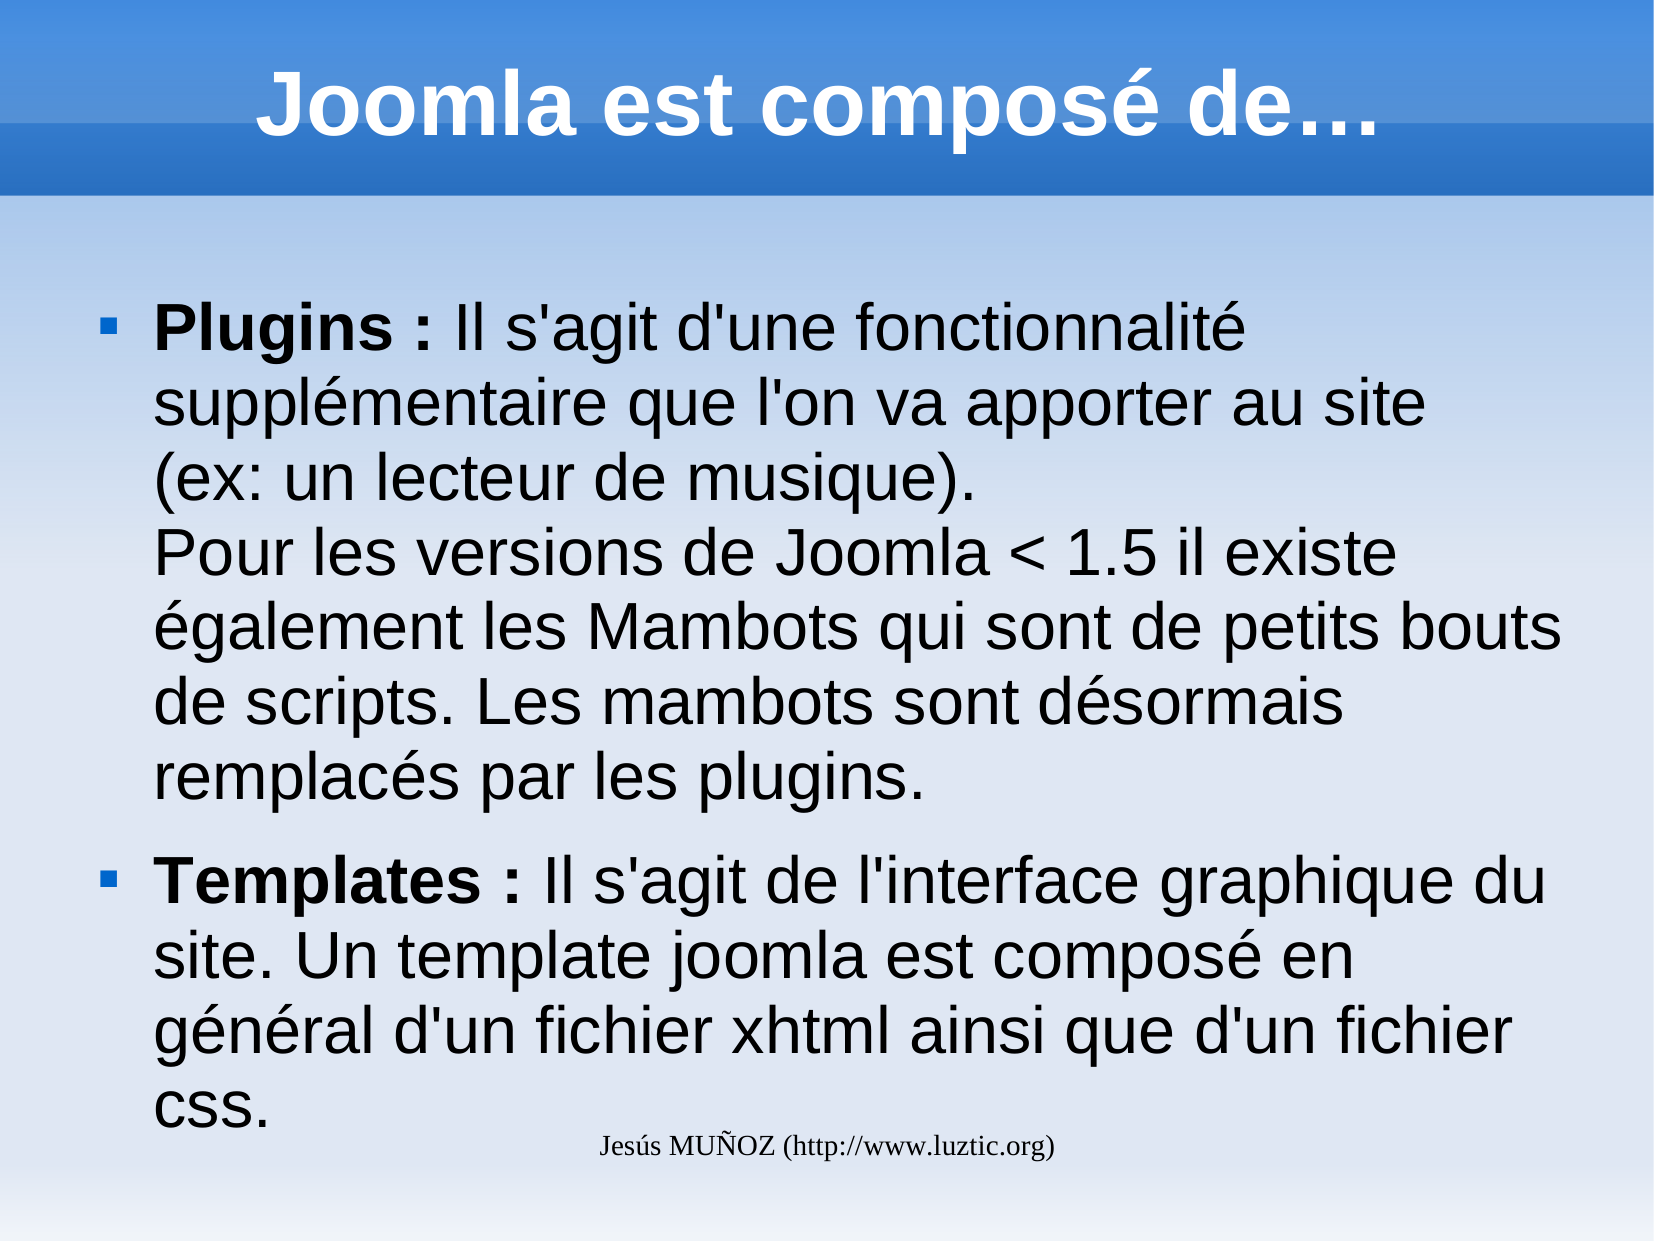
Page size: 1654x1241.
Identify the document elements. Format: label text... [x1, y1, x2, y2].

picture [0, 0, 1654, 1241]
list Plugins : Il s'agit d'une fonctionnalité supplémentaire que l'on va apporter au site (ex: un lecteur de musique). Pour les versions de Joomla < 1.5 il existe également les Mambots qui sont de petits bouts de scripts. Les mambots sont désormais remplacés par les plugins. Templates : Il s'agit de l'interface graphique du site. Un template joomla est composé en général d'un fichier xhtml ainsi que d'un fichier css. [82, 290, 1571, 1143]
title Joomla est composé de… [76, 0, 1566, 208]
